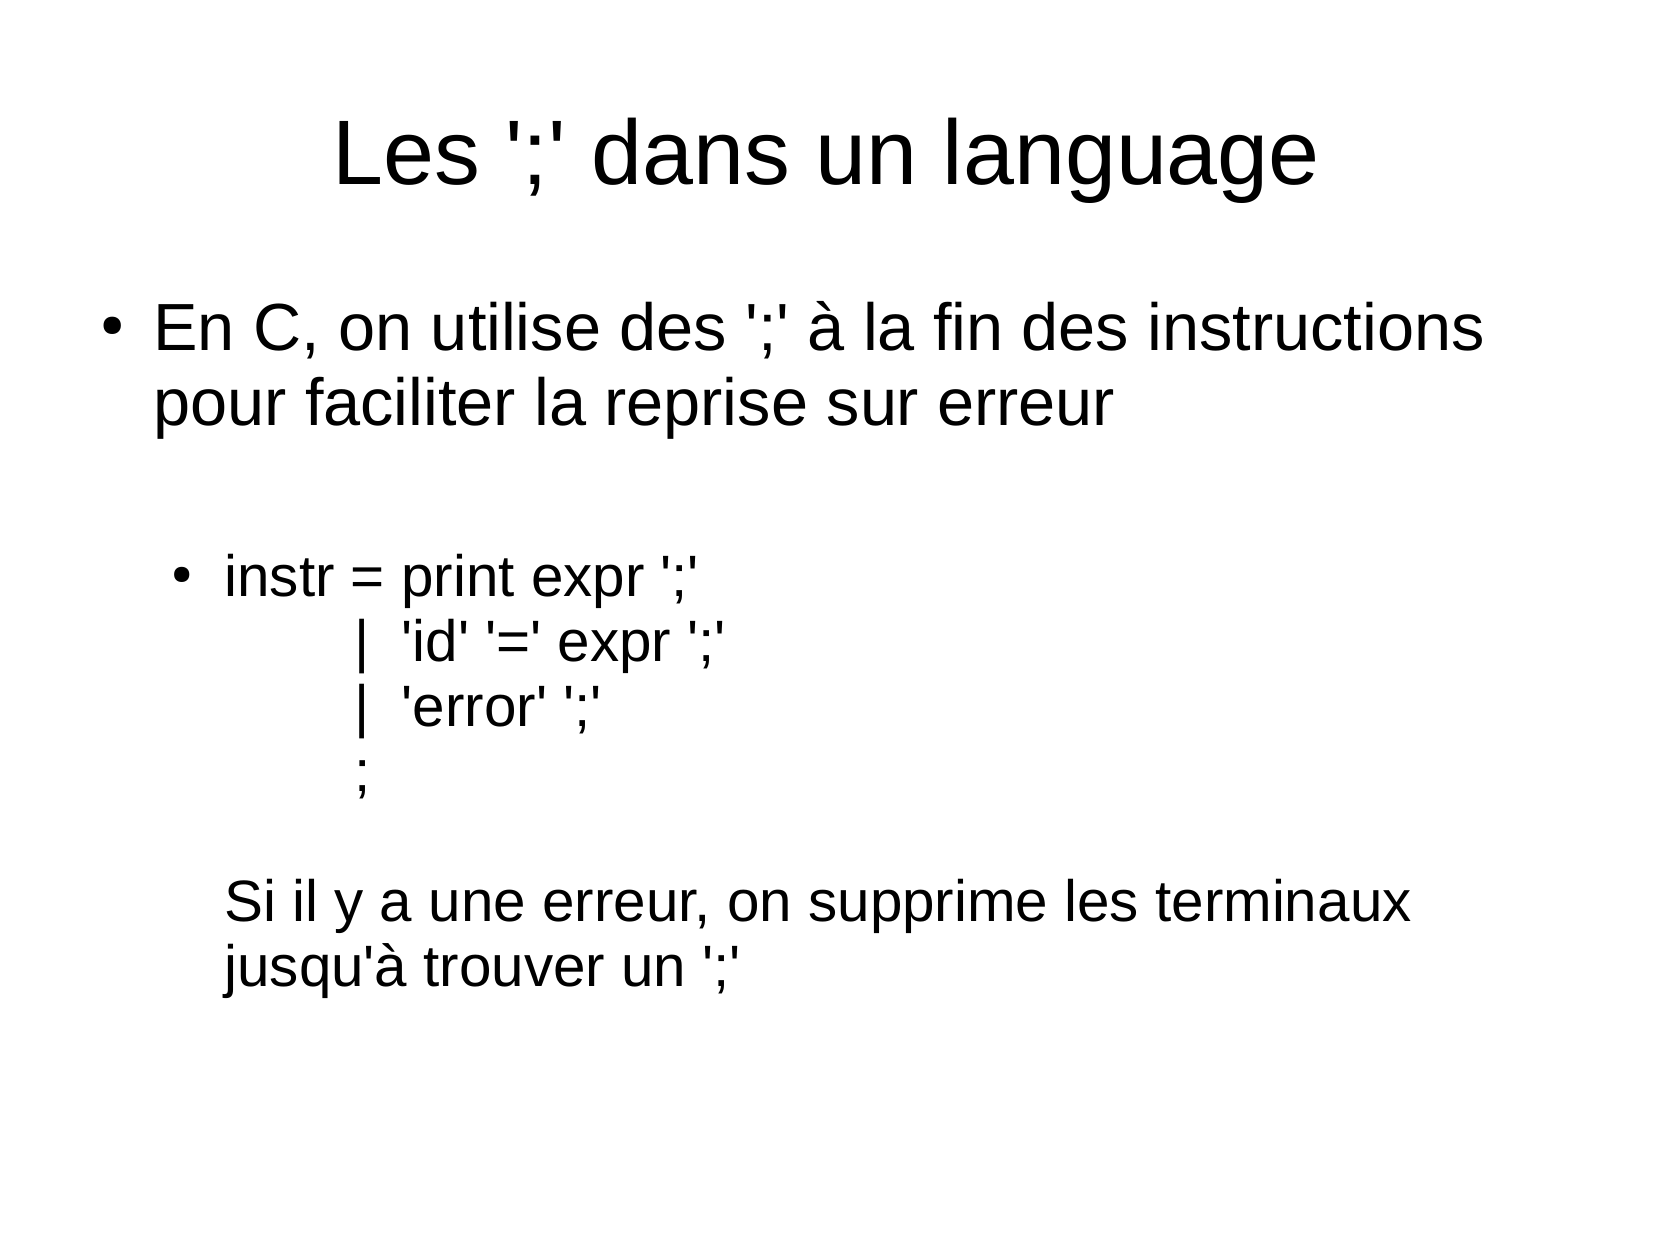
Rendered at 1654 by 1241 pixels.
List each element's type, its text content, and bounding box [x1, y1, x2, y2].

title Les ';' dans un language [82, 56, 1571, 250]
list En C, on utilise des ';' à la fin des instructions pour faciliter la reprise sur erreur instr = print expr ';' | 'id' '=' expr ';' | 'error' ';' ; Si il y a une erreur, on supprime les terminaux jusqu'à trouver un ';' [82, 290, 1571, 1094]
